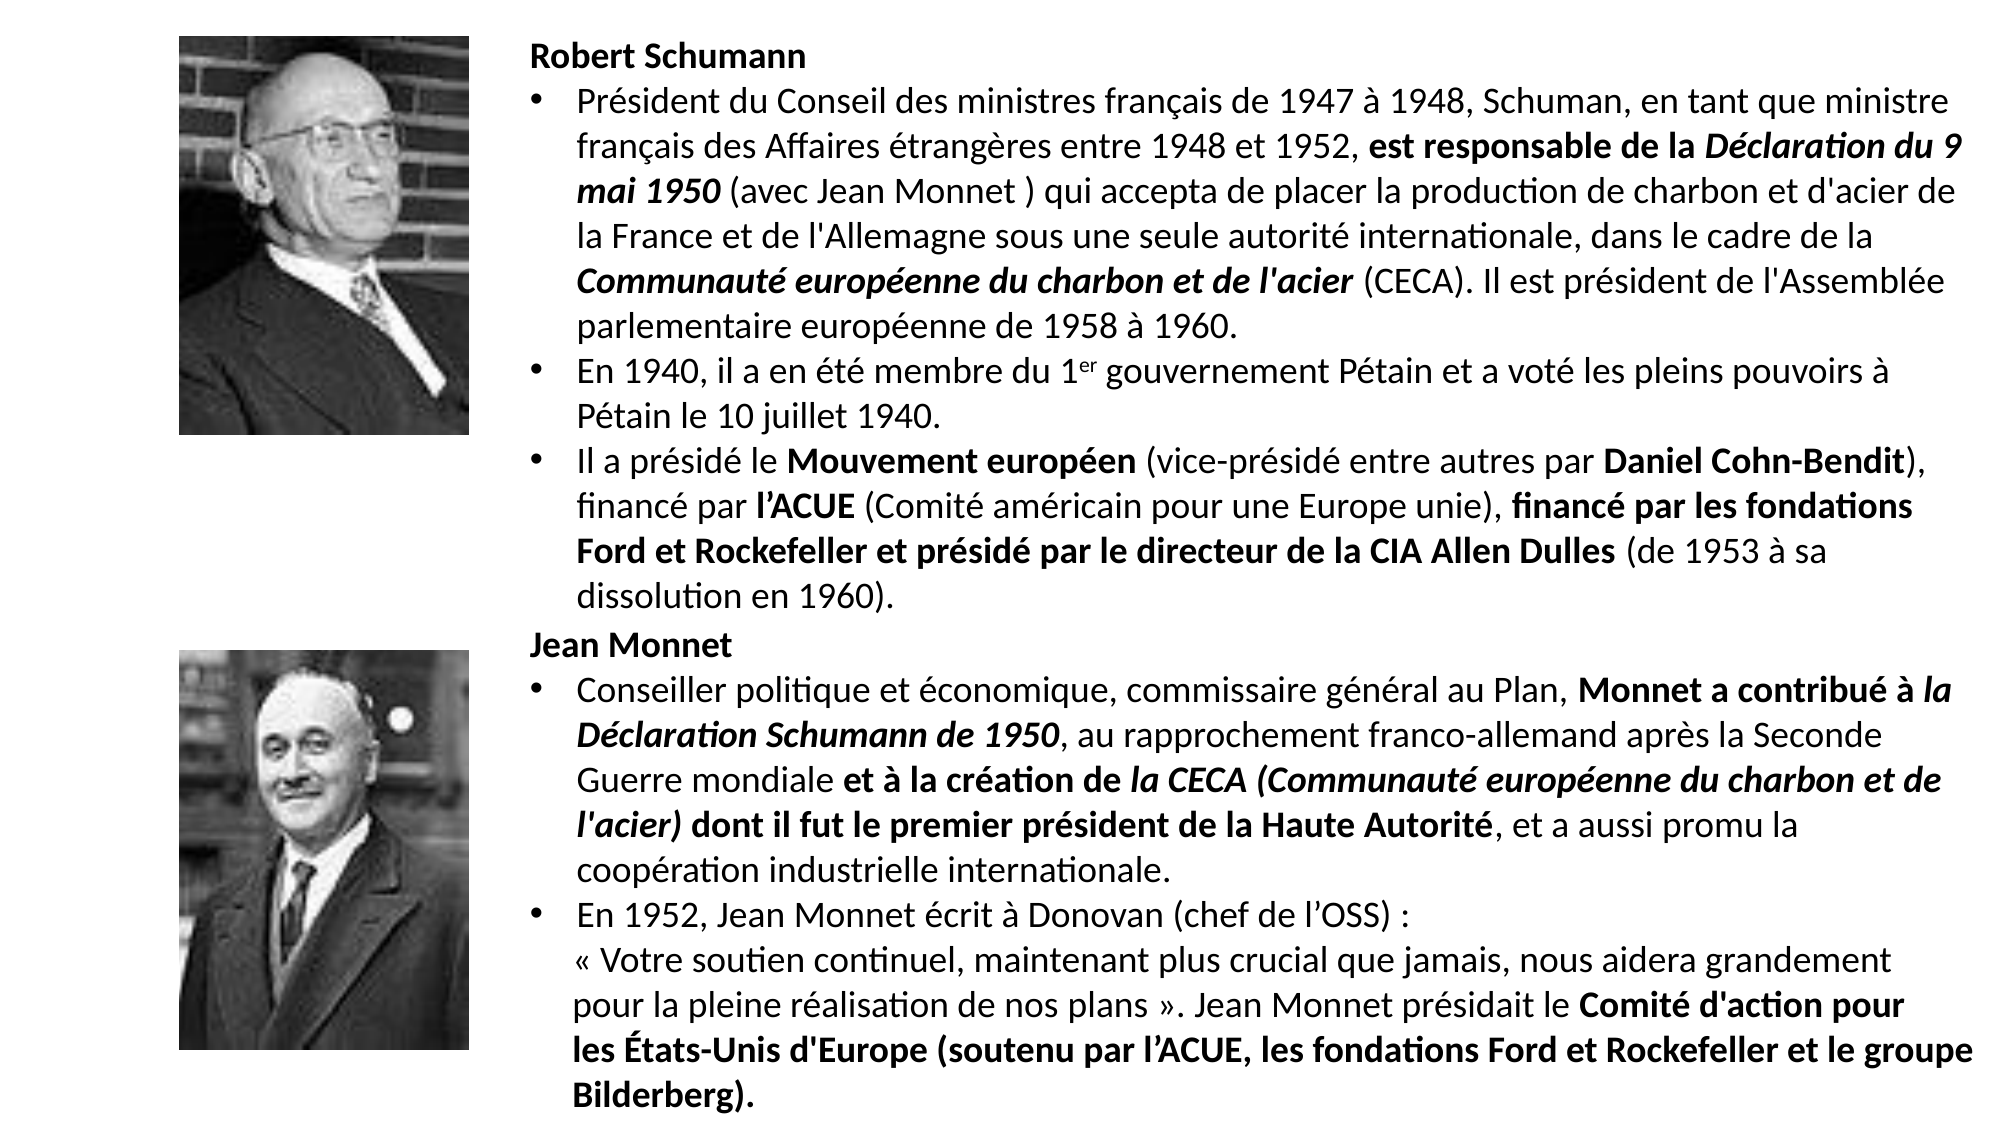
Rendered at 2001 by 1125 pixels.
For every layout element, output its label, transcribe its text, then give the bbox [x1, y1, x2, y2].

picture [179, 650, 469, 1050]
text_box Robert Schumann Président du Conseil des ministres français de 1947 à 1948, Schuman, en tant que ministre français des Affaires étrangères entre 1948 et 1952, est responsable de la Déclaration du 9 mai 1950 (avec Jean Monnet ) qui accepta de placer la production de charbon et d'acier de la France et de l'Allemagne sous une seule autorité internationale, dans le cadre de la Communauté européenne du charbon et de l'acier (CECA). Il est président de l'Assemblée parlementaire européenne de 1958 à 1960. En 1940, il a en été membre du 1er gouvernement Pétain et a voté les pleins pouvoirs à Pétain le 10 juillet 1940. Il a présidé le Mouvement européen (vice-présidé entre autres par Daniel Cohn-Bendit), financé par l’ACUE (Comité américain pour une Europe unie), financé par les fondations Ford et Rockefeller et présidé par le directeur de la CIA Allen Dulles (de 1953 à sa dissolution en 1960). [514, 23, 1983, 612]
picture [179, 36, 469, 435]
text_box Jean Monnet Conseiller politique et économique, commissaire général au Plan, Monnet a contribué à la Déclaration Schumann de 1950, au rapprochement franco-allemand après la Seconde Guerre mondiale et à la création de la CECA (Communauté européenne du charbon et de l'acier) dont il fut le premier président de la Haute Autorité, et a aussi promu la coopération industrielle internationale. En 1952, Jean Monnet écrit à Donovan (chef de l’OSS) : « Votre soutien continuel, maintenant plus crucial que jamais, nous aidera grandement pour la pleine réalisation de nos plans ». Jean Monnet présidait le Comité d'action pour les États-Unis d'Europe (soutenu par l’ACUE, les fondations Ford et Rockefeller et le groupe Bilderberg). [514, 612, 2000, 1125]
